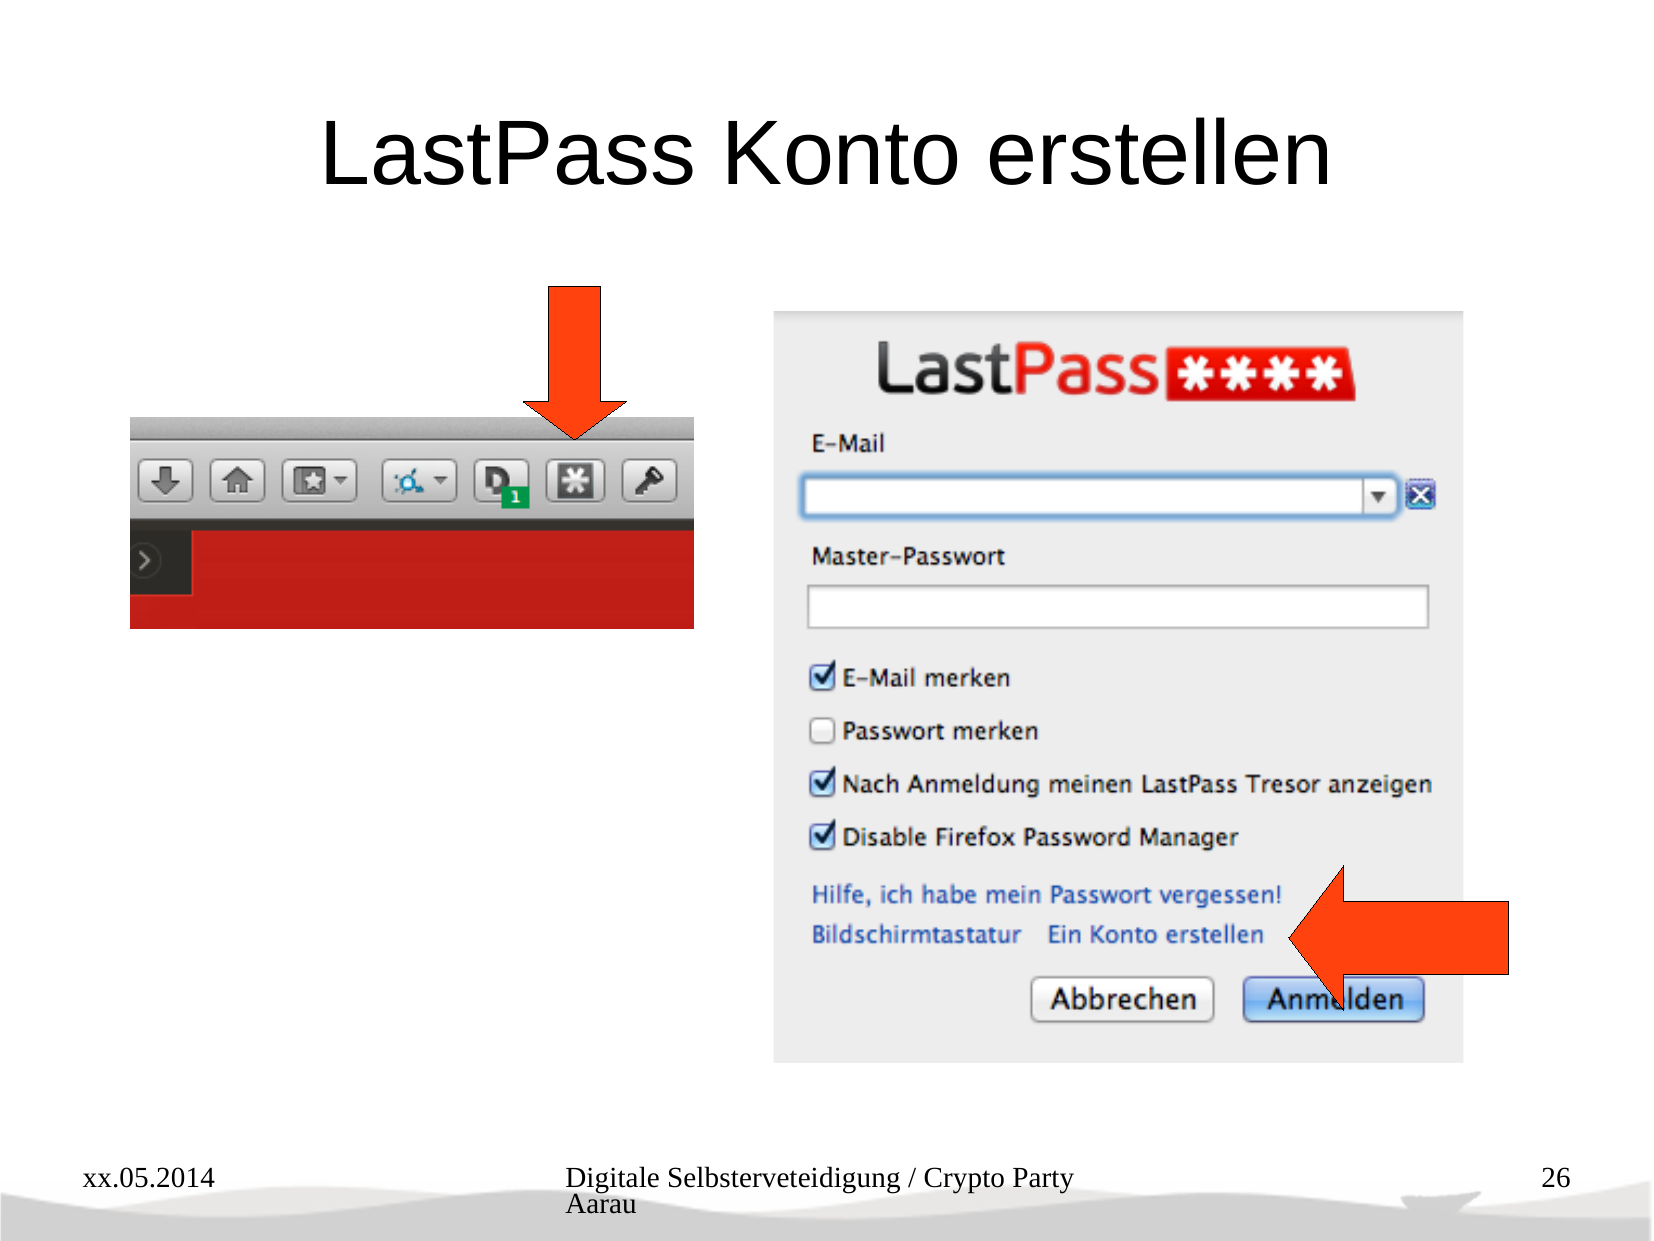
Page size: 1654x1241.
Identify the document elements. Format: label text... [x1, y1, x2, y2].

picture [823, 1179, 829, 1186]
text_box [1288, 865, 1509, 1011]
picture [174, 1179, 181, 1186]
picture [773, 311, 1464, 1064]
picture [130, 417, 694, 629]
picture [1560, 1179, 1567, 1186]
text_box [523, 286, 627, 440]
picture [860, 1179, 866, 1186]
picture [0, 1179, 1654, 1241]
picture [571, 1179, 582, 1186]
title LastPass Konto erstellen [82, 49, 1571, 257]
picture [972, 1179, 978, 1186]
picture [708, 1179, 715, 1186]
picture [123, 1179, 130, 1186]
picture [994, 1179, 1001, 1186]
